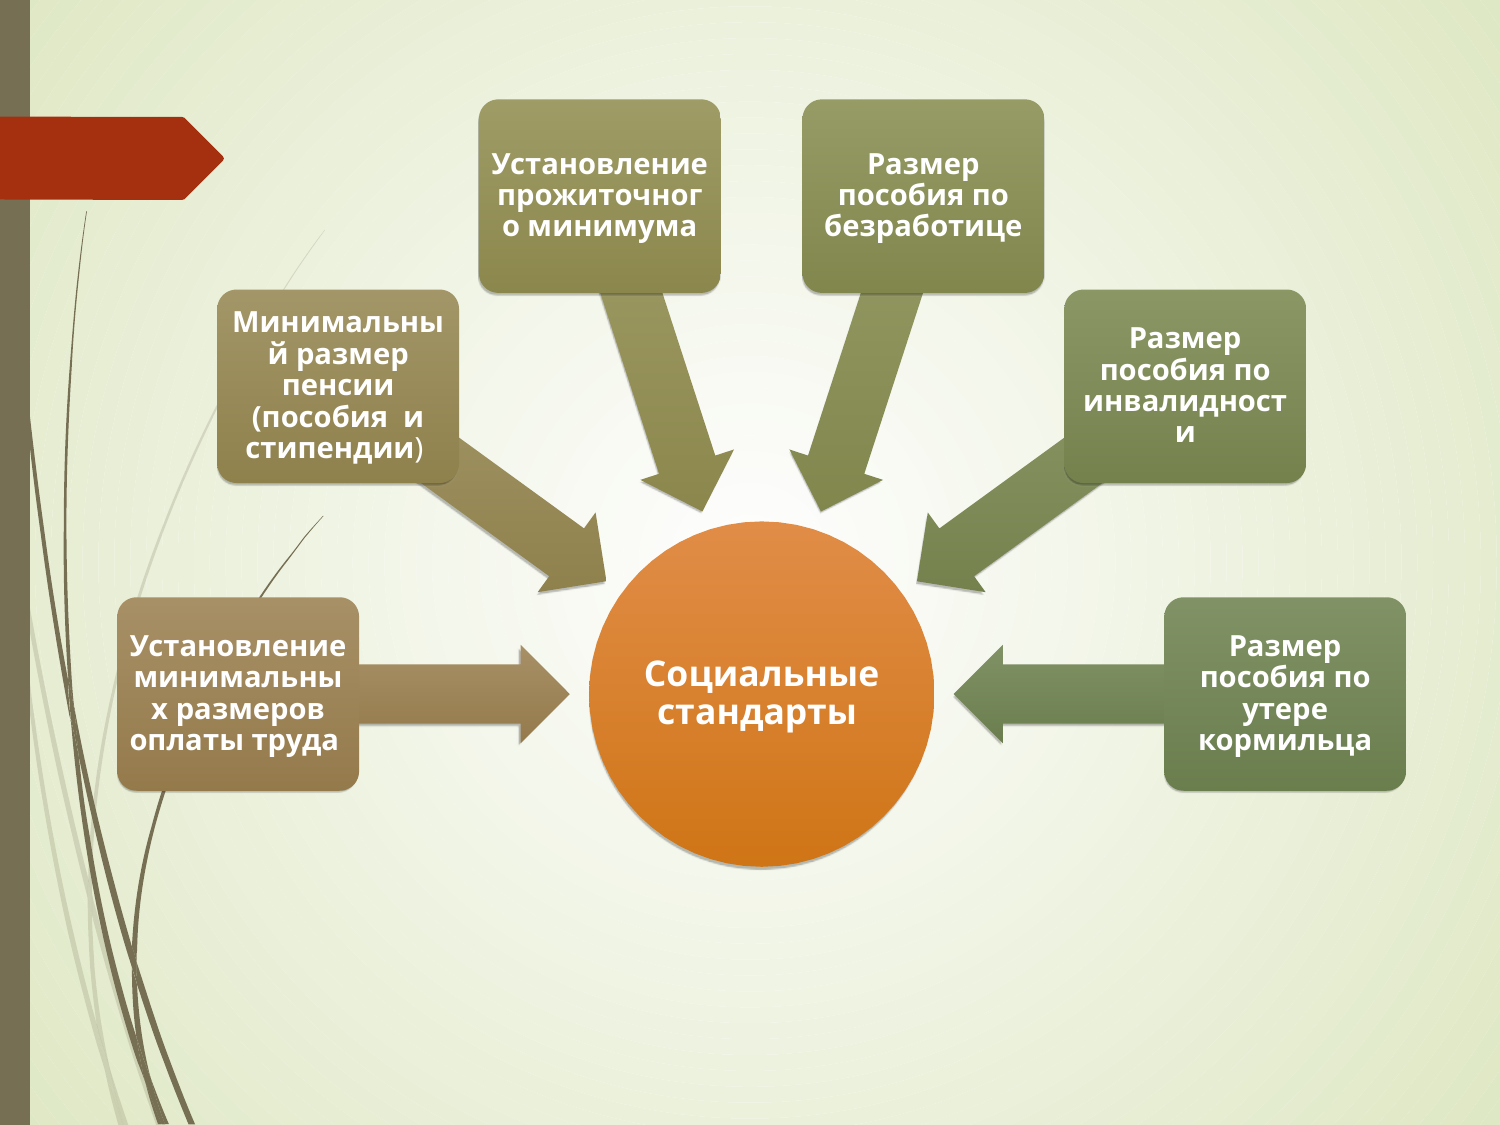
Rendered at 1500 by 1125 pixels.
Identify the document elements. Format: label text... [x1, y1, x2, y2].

text_box Социальные стандарты [589, 521, 935, 867]
text_box [360, 644, 570, 744]
text_box [422, 438, 607, 593]
text_box [916, 437, 1102, 593]
text_box Размер пособия по безработице [802, 99, 1045, 293]
text_box [600, 293, 734, 512]
text_box [789, 293, 924, 512]
text_box Установление минимальных размеров оплаты труда [117, 597, 360, 791]
text_box Размер пособия по утере кормильца [1164, 597, 1407, 791]
text_box [953, 644, 1164, 744]
text_box Установление прожиточного минимума [478, 99, 721, 293]
text_box Размер пособия по инвалидности [1064, 289, 1307, 484]
text_box Минимальный размер пенсии (пособия и стипендии) [217, 289, 460, 484]
